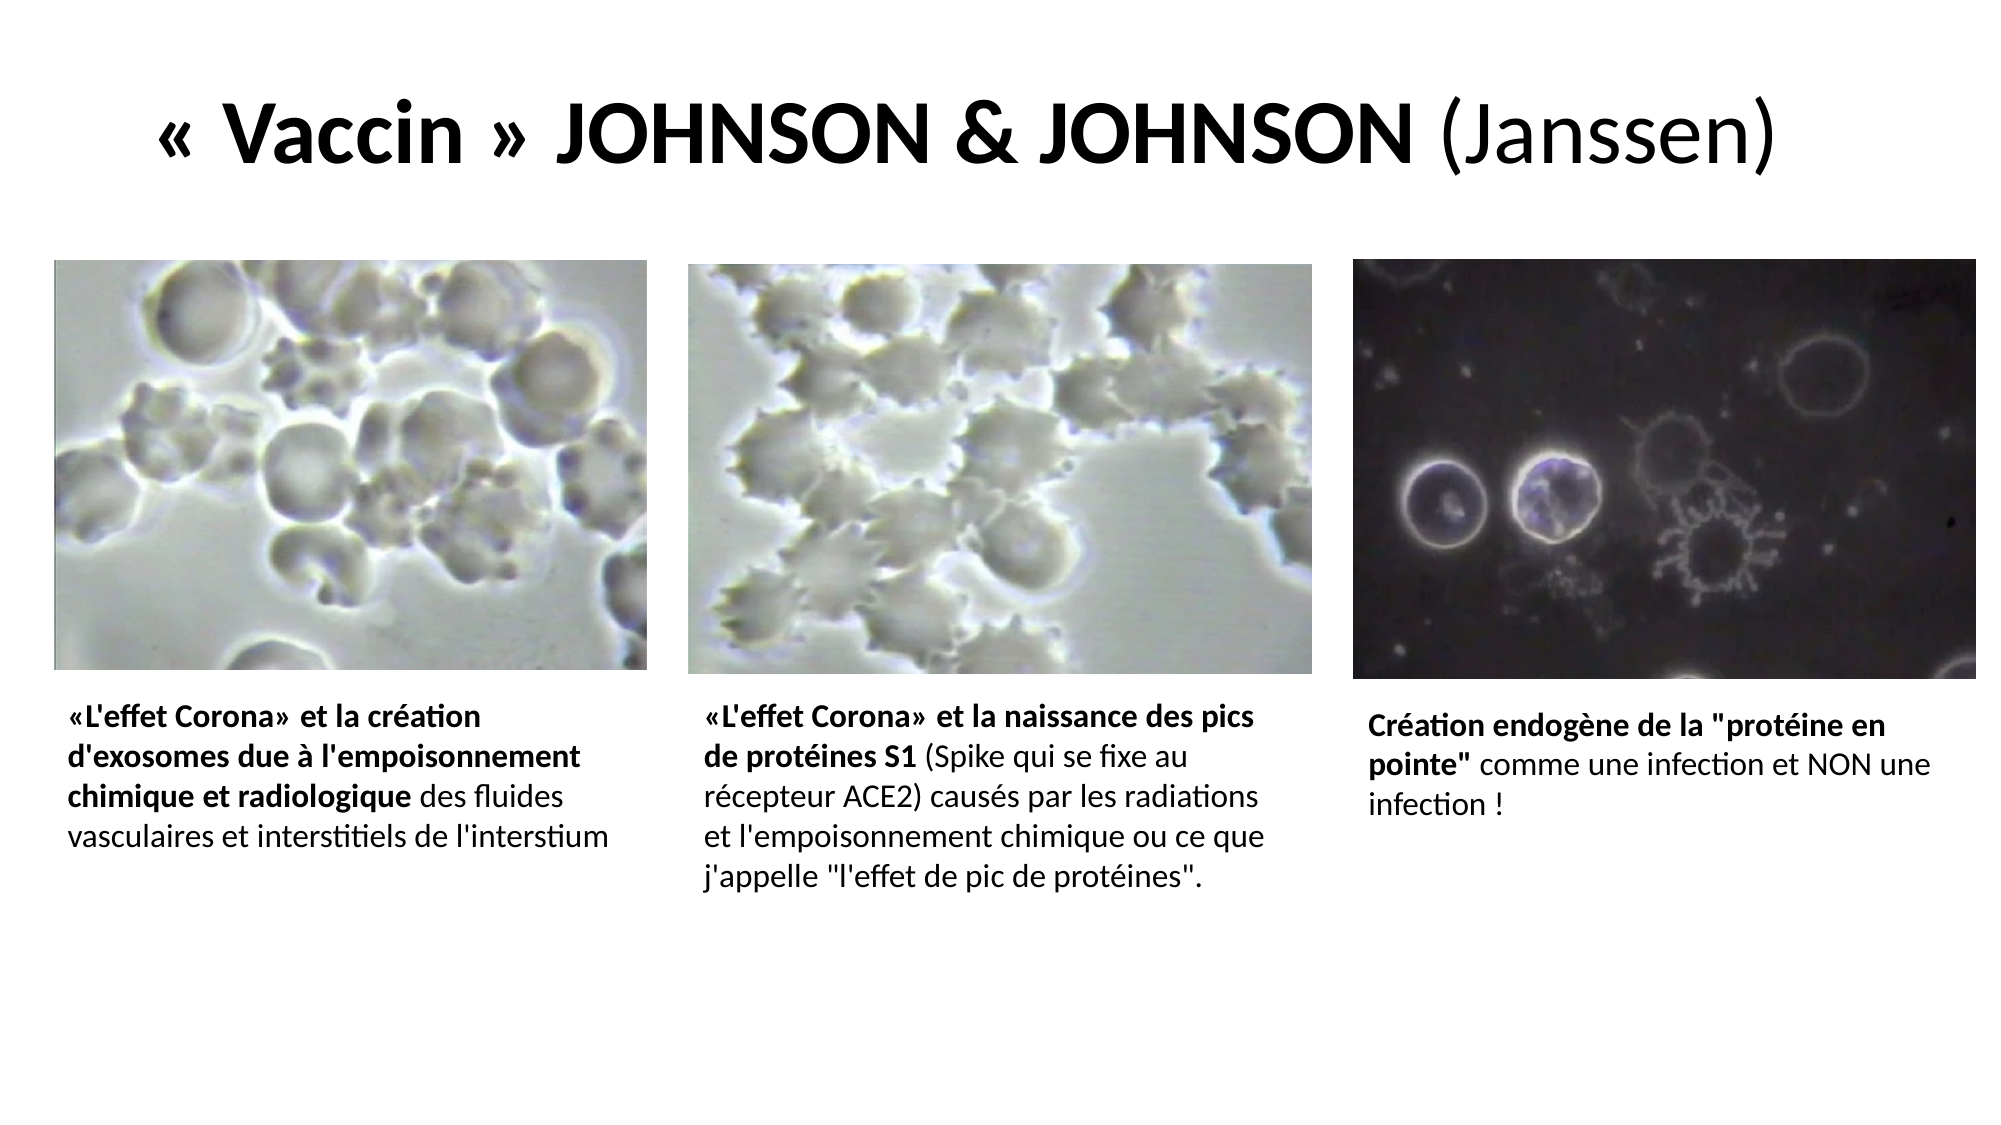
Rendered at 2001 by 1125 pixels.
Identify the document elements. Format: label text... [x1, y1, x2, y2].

picture [52, 260, 647, 670]
title « Vaccin » JOHNSON & JOHNSON (Janssen) [137, 25, 1863, 243]
picture [1353, 259, 1976, 679]
picture [688, 264, 1312, 674]
text_box «L'effet Corona» et la création d'exosomes due à l'empoisonnement chimique et radiologique des fluides vasculaires et interstitiels de l'interstium [53, 687, 665, 862]
text_box Création endogène de la "protéine en pointe" comme une infection et NON une infection ! [1353, 695, 1966, 830]
text_box «L'effet Corona» et la naissance des pics de protéines S1 (Spike qui se fixe au récepteur ACE2) causés par les radiations et l'empoisonnement chimique ou ce que j'appelle "l'effet de pic de protéines". [689, 687, 1301, 902]
